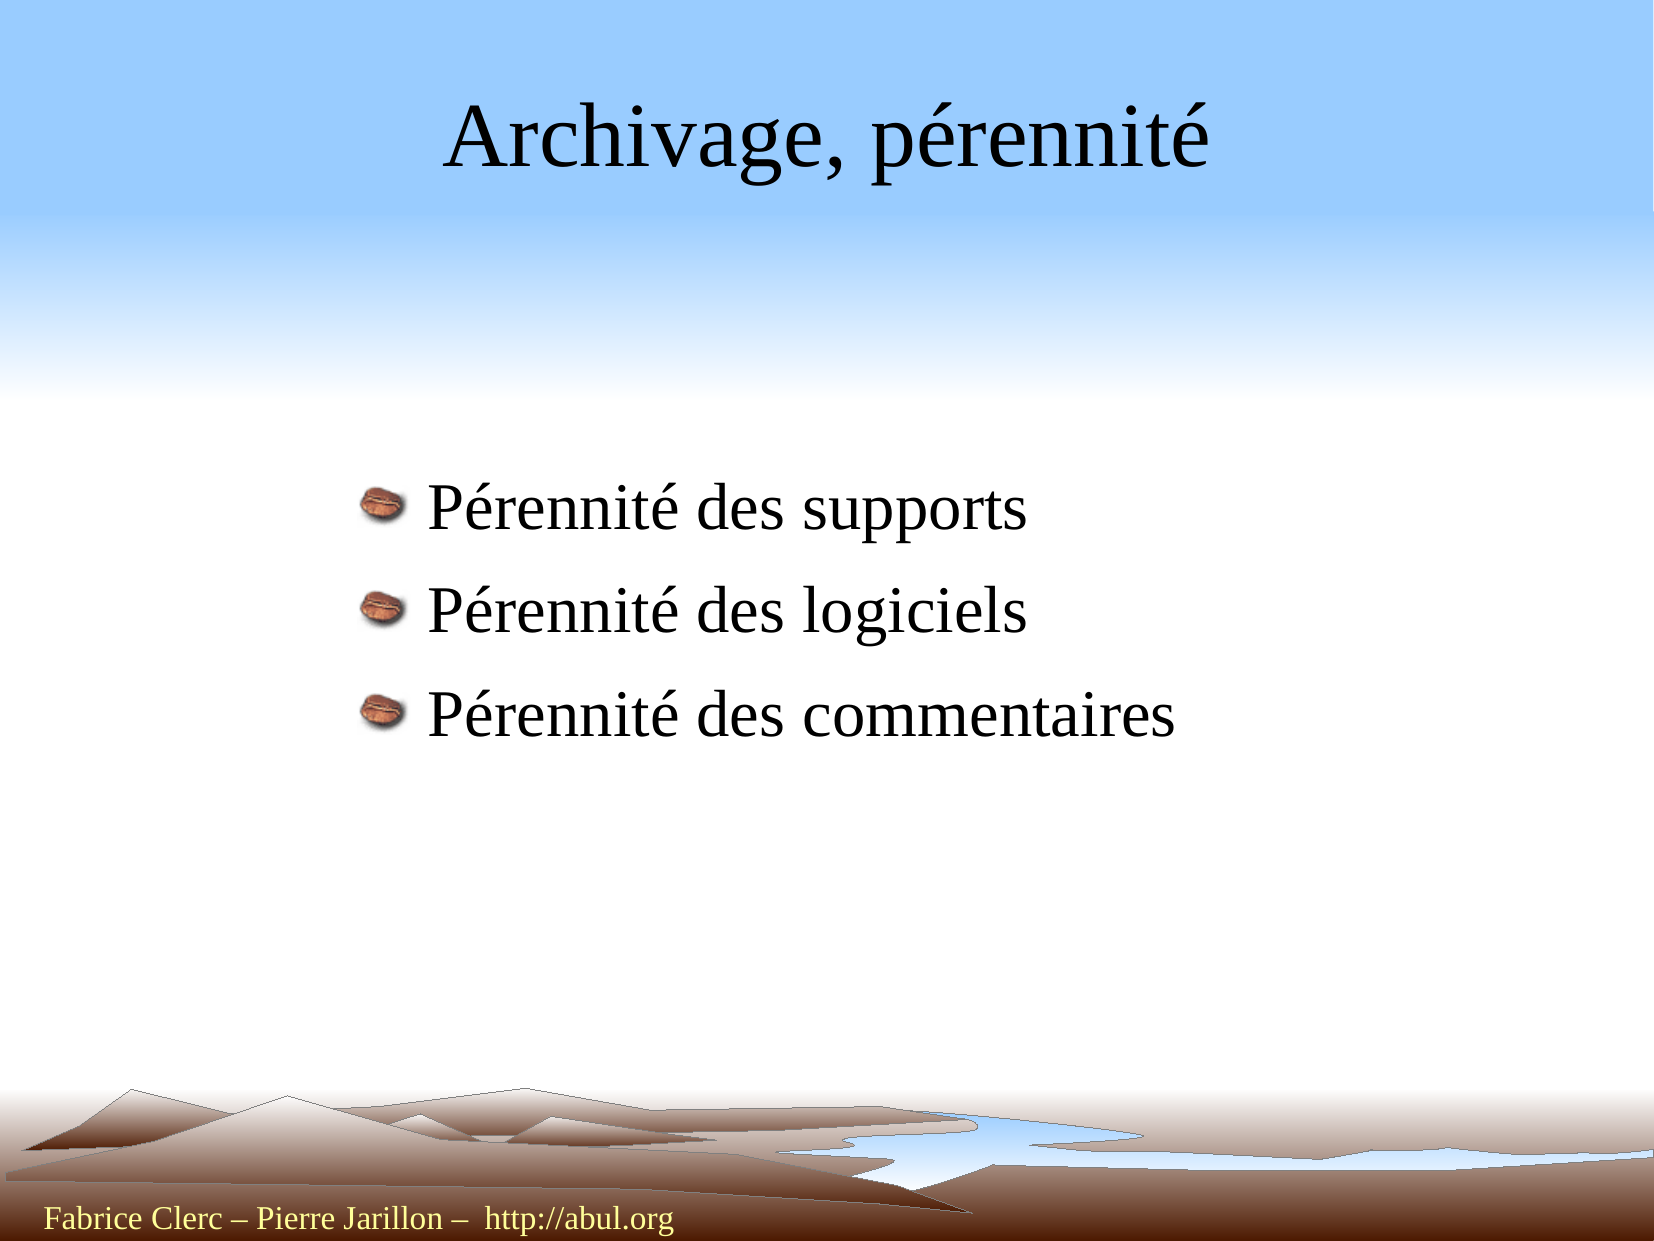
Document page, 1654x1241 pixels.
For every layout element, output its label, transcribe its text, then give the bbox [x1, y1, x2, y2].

title Archivage, pérennité [121, 41, 1534, 229]
list Pérennité des supports Pérennité des logiciels Pérennité des commentaires [345, 469, 1437, 903]
